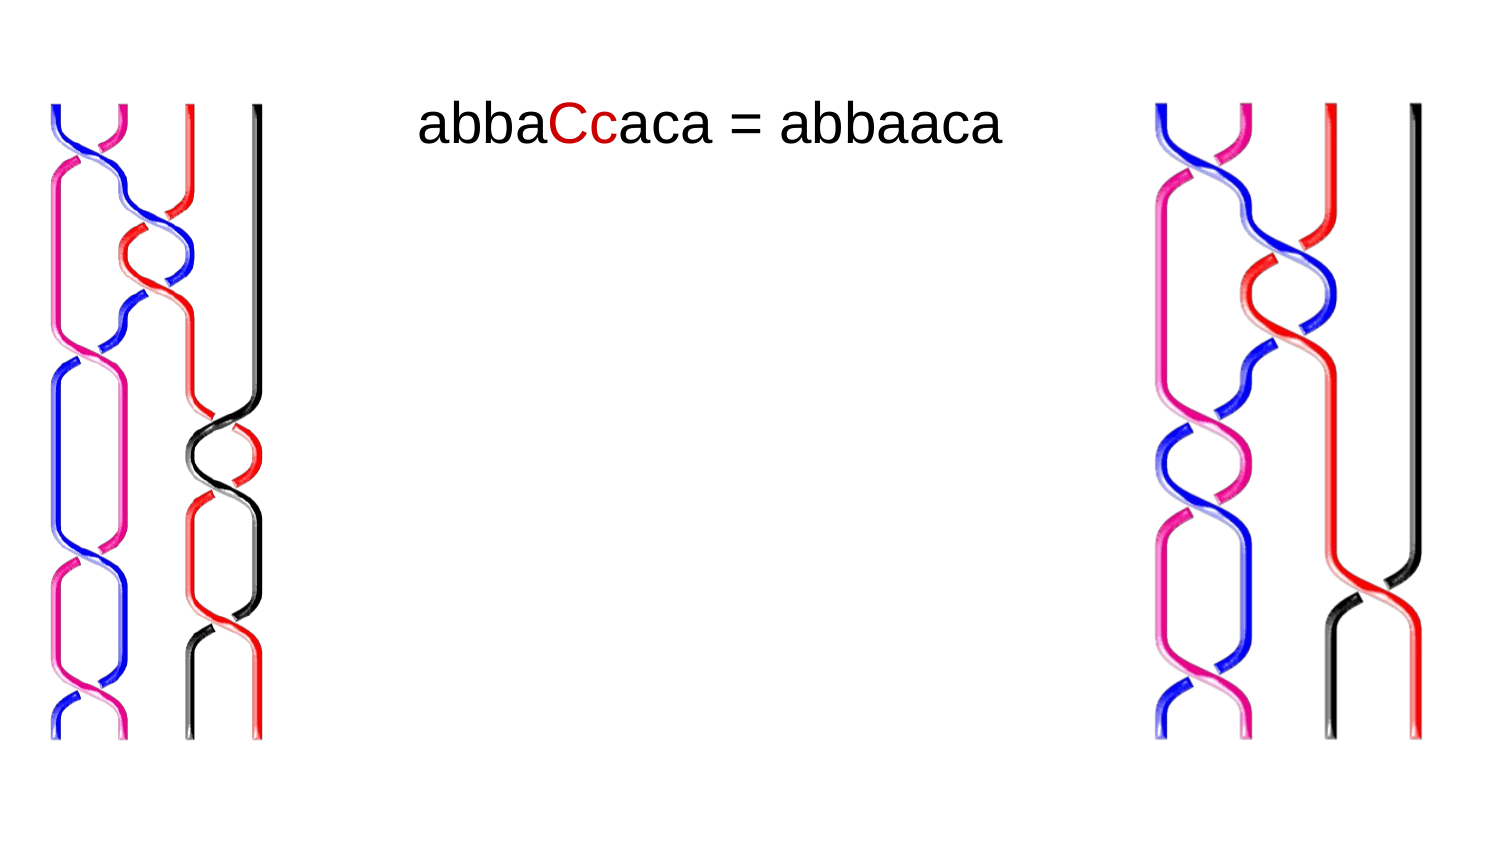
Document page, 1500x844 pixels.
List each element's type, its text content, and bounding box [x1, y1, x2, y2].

title abbaCcaca = abbaaca [402, 70, 1098, 165]
picture [24, 24, 288, 819]
picture [1122, 24, 1455, 819]
